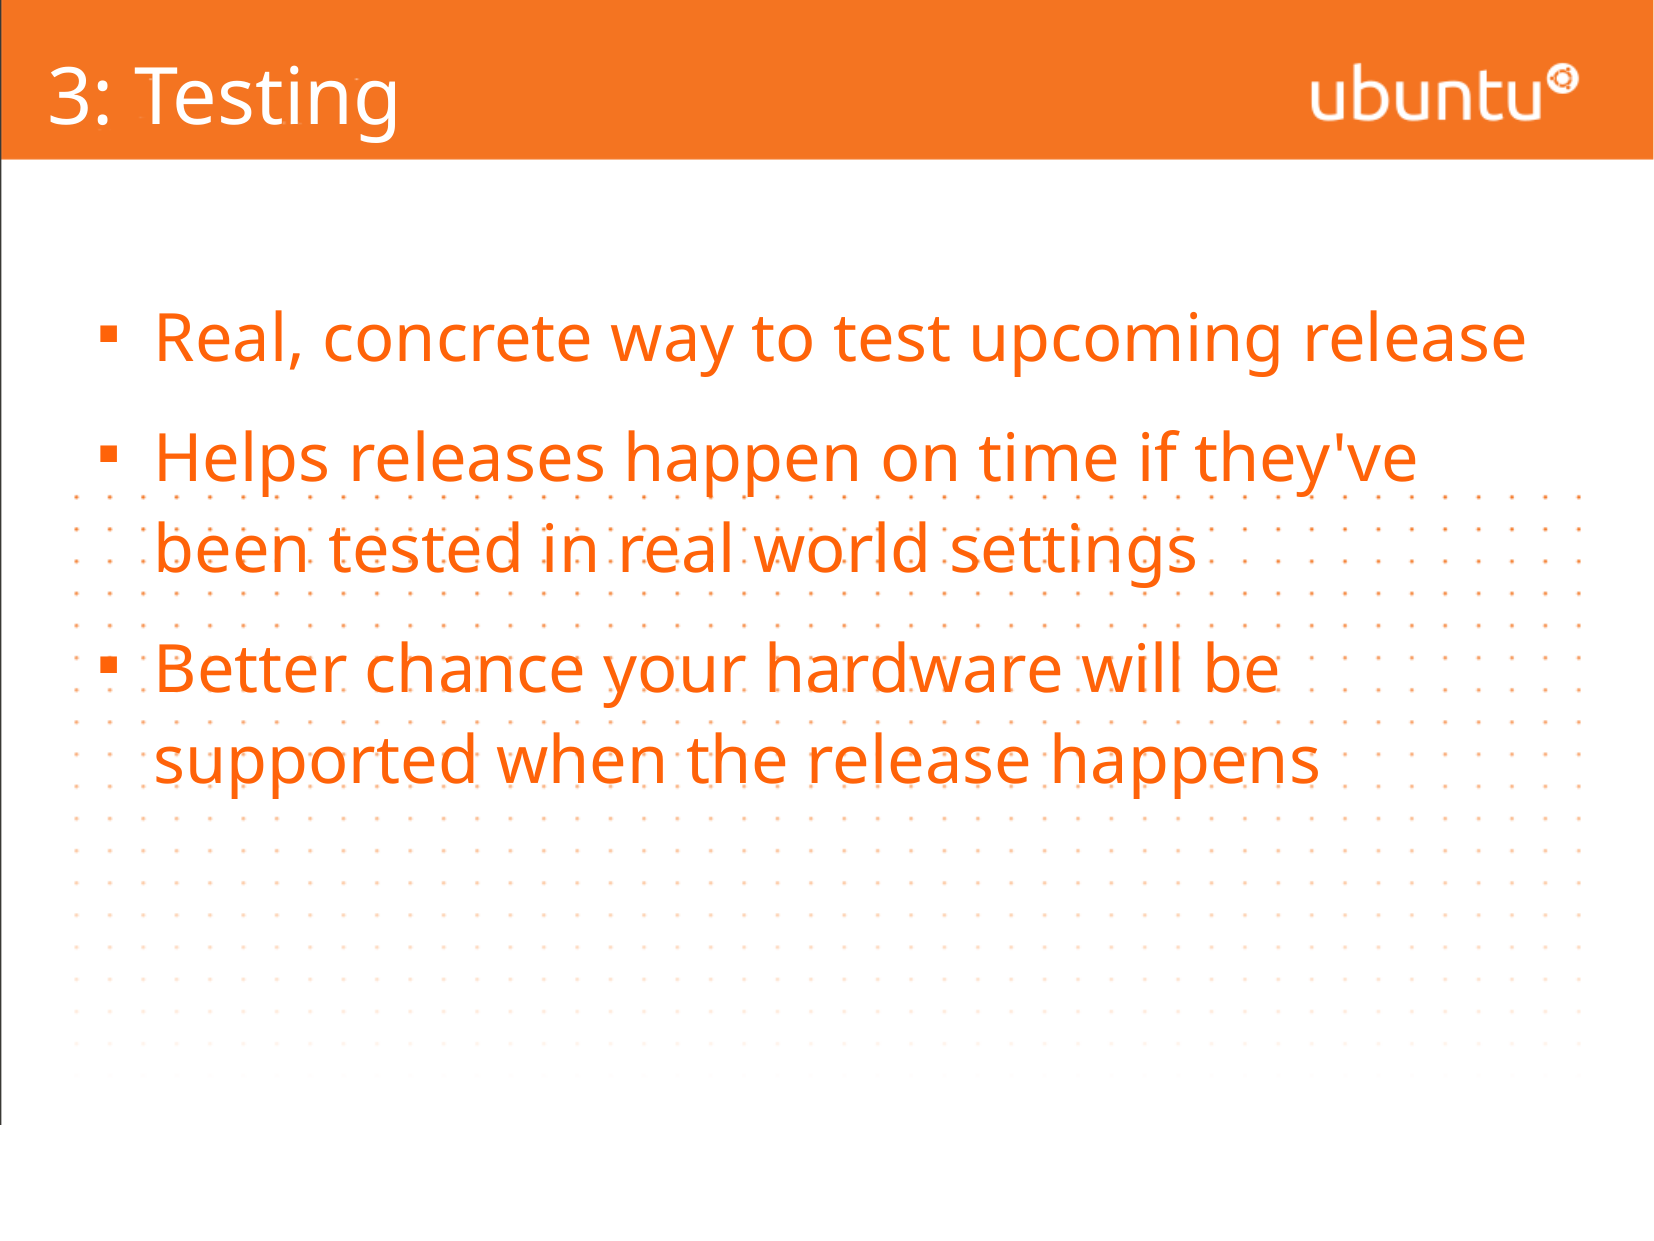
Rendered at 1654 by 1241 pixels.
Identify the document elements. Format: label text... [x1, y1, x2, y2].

list Real, concrete way to test upcoming release Helps releases happen on time if they've been tested in real world settings Better chance your hardware will be supported when the release happens [82, 290, 1571, 1010]
title 3: Testing [47, 29, 1276, 158]
picture [0, 0, 1654, 1125]
